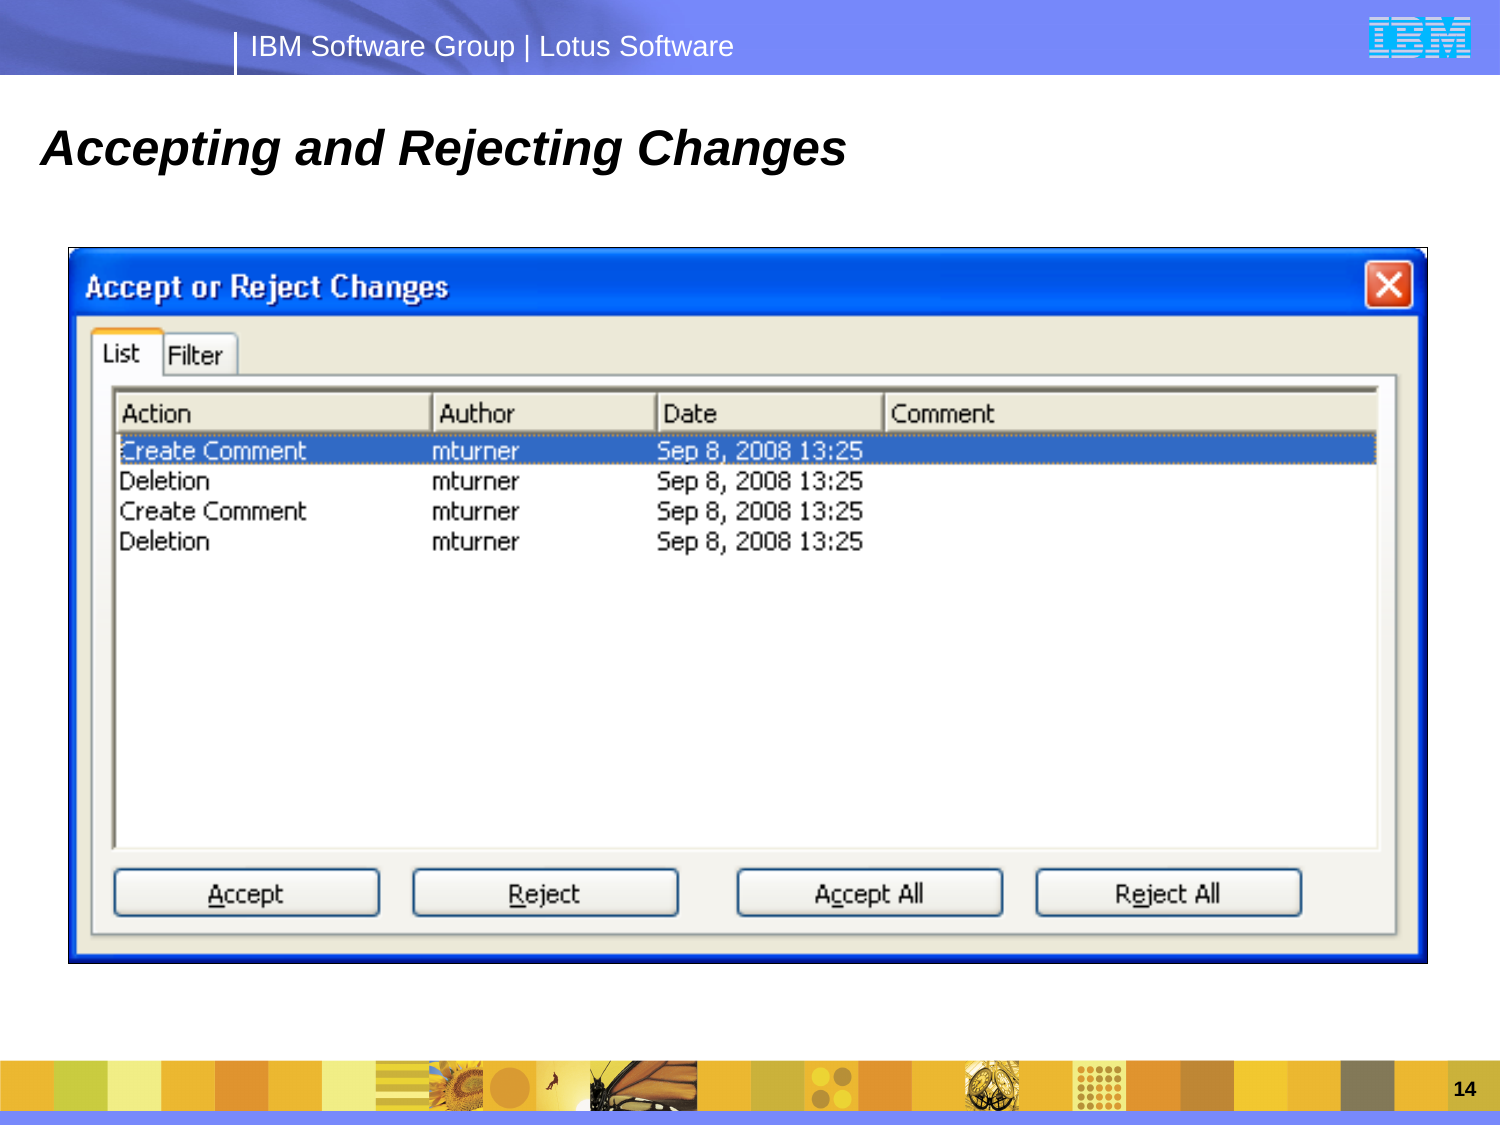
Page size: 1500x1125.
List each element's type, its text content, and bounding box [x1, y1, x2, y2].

picture [0, 0, 1500, 75]
title Accepting and Rejecting Changes [25, 114, 1378, 197]
picture [68, 247, 1428, 964]
picture [0, 1060, 1500, 1111]
